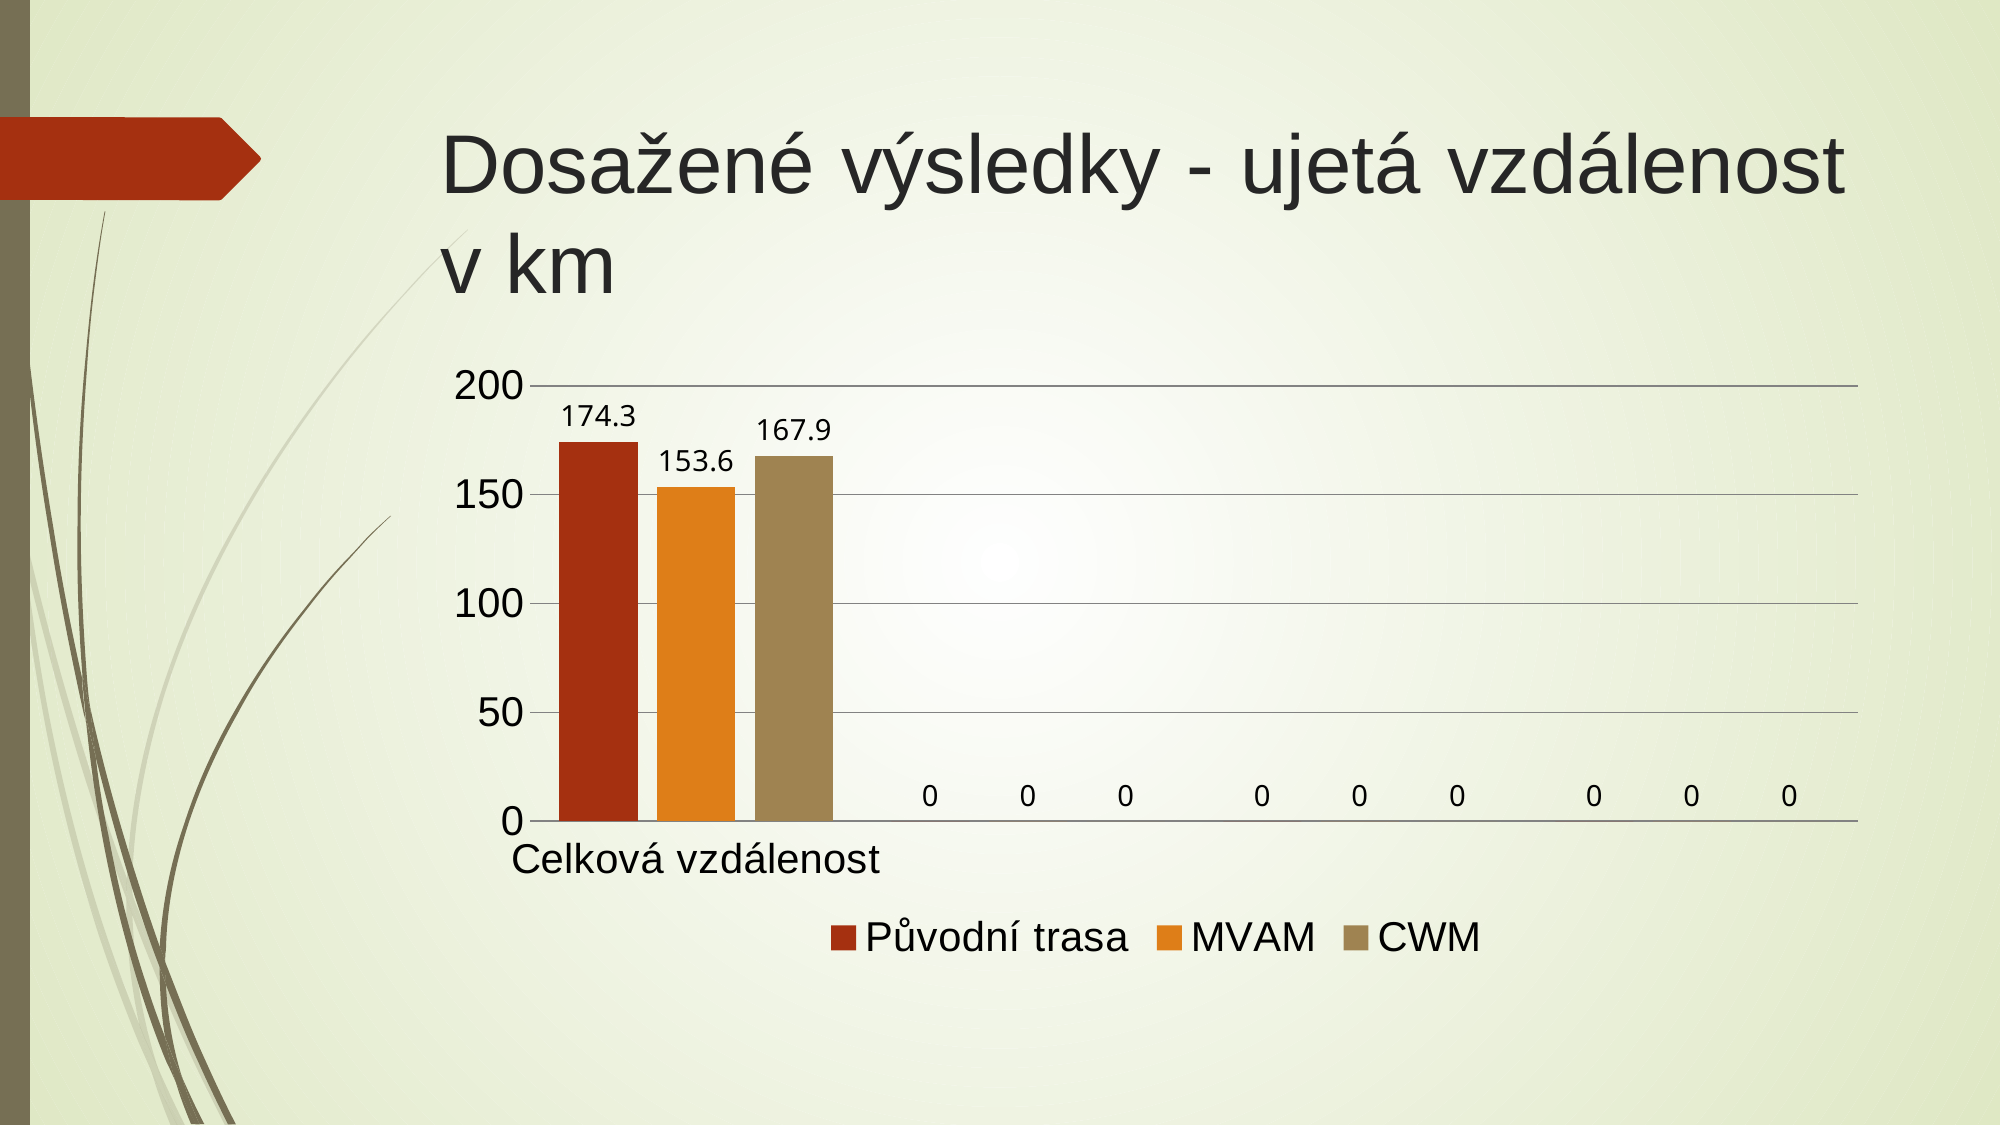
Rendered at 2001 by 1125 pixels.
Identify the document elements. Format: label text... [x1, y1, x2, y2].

title Dosažené výsledky - ujetá vzdálenost v km [425, 102, 1888, 313]
chart [424, 350, 1888, 970]
